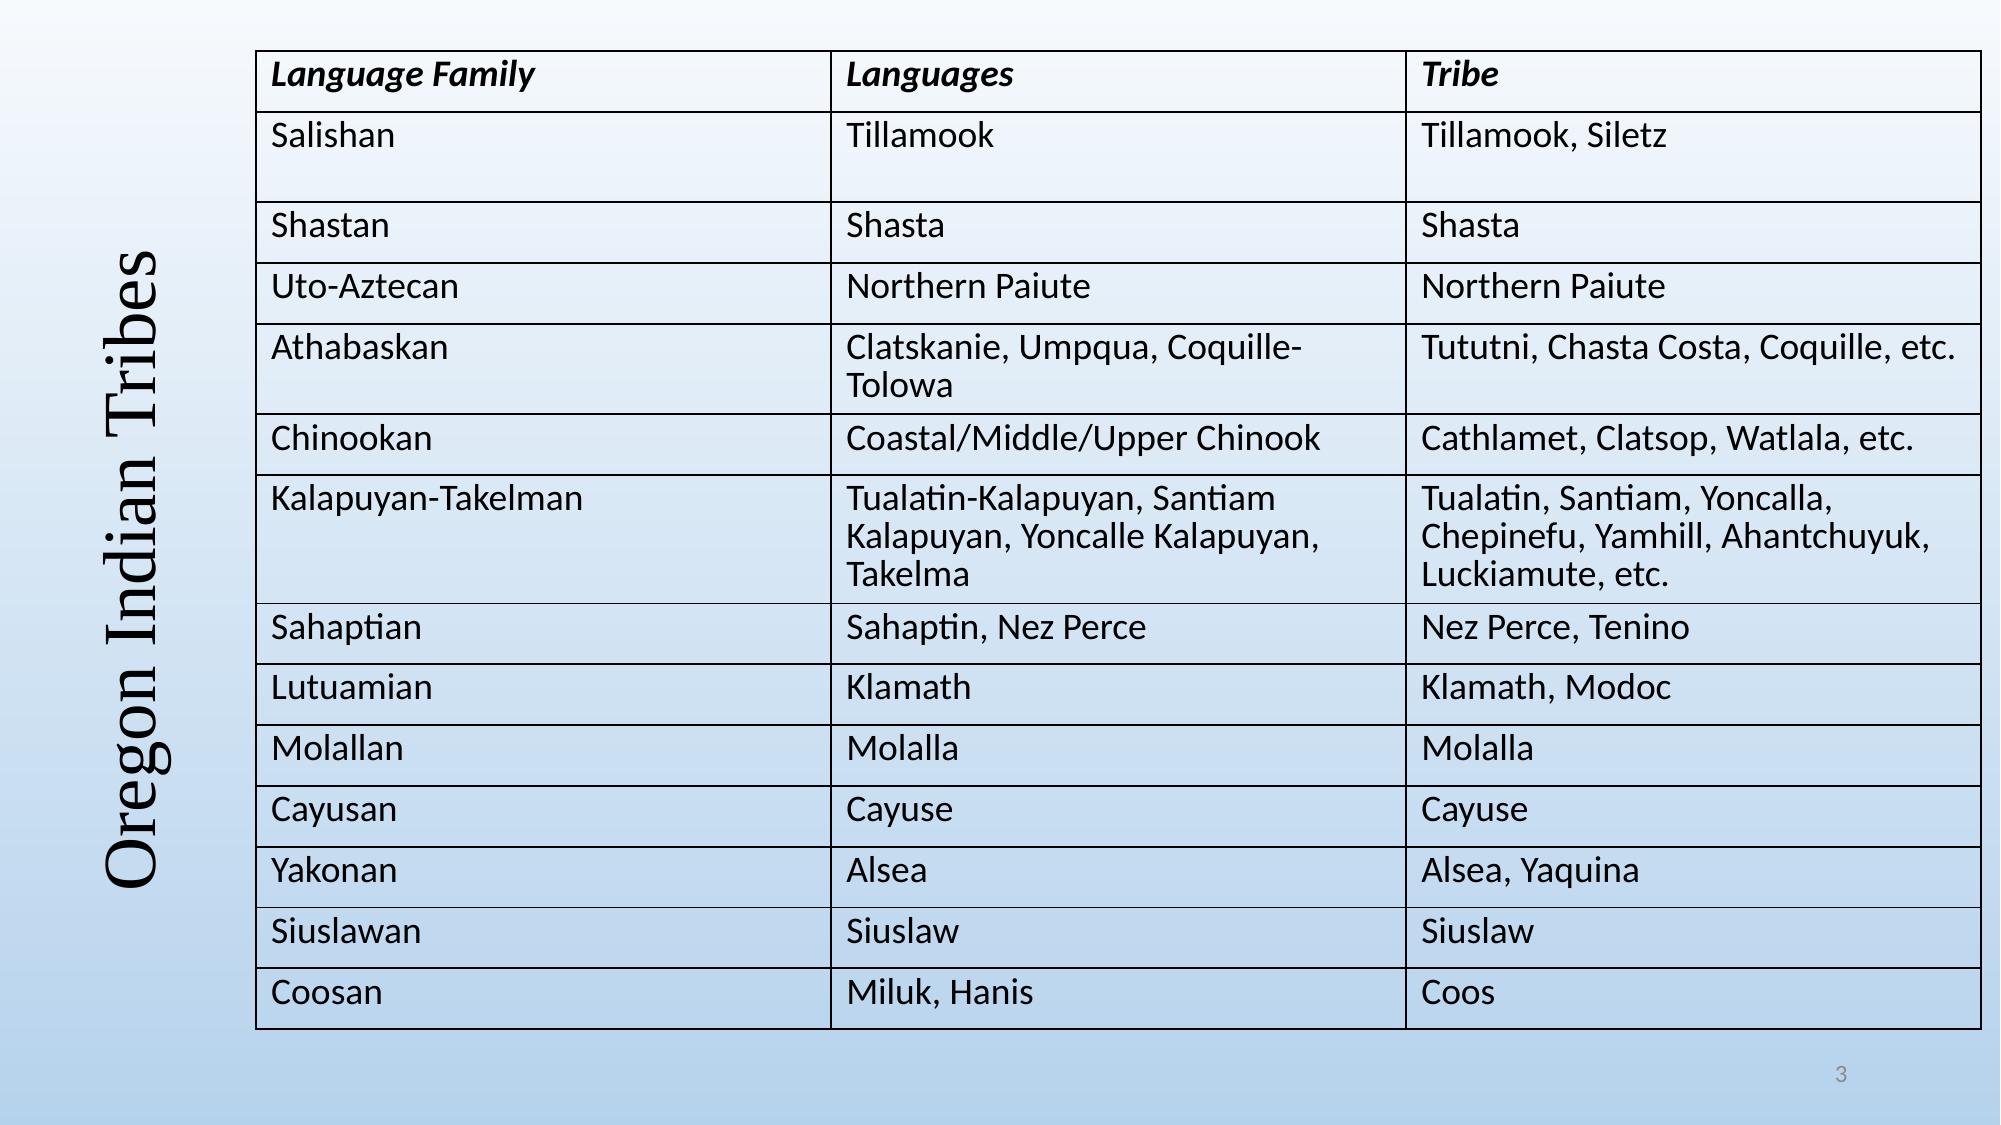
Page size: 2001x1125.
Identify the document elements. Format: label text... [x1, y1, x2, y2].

table_cell Uto-Aztecan [257, 264, 830, 323]
table_cell Salishan [257, 113, 830, 201]
table_cell Cathlamet, Clatsop, Watlala, etc. [1407, 415, 1980, 474]
table_cell Tututni, Chasta Costa, Coquille, etc. [1407, 325, 1980, 413]
table_cell Coosan [257, 969, 830, 1028]
table_header Language Family [257, 52, 830, 111]
table_cell Cayusan [257, 787, 830, 846]
table_cell Molallan [257, 726, 830, 785]
table_cell Coos [1407, 969, 1980, 1028]
table_cell Shasta [1407, 203, 1980, 262]
table_cell Northern Paiute [832, 264, 1405, 323]
table_cell Siuslaw [832, 908, 1405, 967]
table_cell Tillamook, Siletz [1407, 113, 1980, 201]
table_cell Sahaptian [257, 604, 830, 663]
table_header Tribe [1407, 52, 1980, 111]
table_cell Shastan [257, 203, 830, 262]
table_cell Yakonan [257, 848, 830, 907]
table_cell Northern Paiute [1407, 264, 1980, 323]
table_cell Molalla [1407, 726, 1980, 785]
table_cell Sahaptin, Nez Perce [832, 604, 1405, 663]
table_cell Siuslaw [1407, 908, 1980, 967]
title Oregon Indian Tribes [33, 56, 229, 1086]
table_cell Lutuamian [257, 665, 830, 724]
table_cell Tualatin, Santiam, Yoncalla, Chepinefu, Yamhill, Ahantchuyuk, Luckiamute, etc. [1407, 476, 1980, 603]
table_cell Alsea [832, 848, 1405, 907]
table_cell Athabaskan [257, 325, 830, 413]
table_cell Alsea, Yaquina [1407, 848, 1980, 907]
table_cell Coastal/Middle/Upper Chinook [832, 415, 1405, 474]
table_cell Nez Perce, Tenino [1407, 604, 1980, 663]
table_cell Siuslawan [257, 908, 830, 967]
table_cell Molalla [832, 726, 1405, 785]
table_cell Tualatin-Kalapuyan, Santiam Kalapuyan, Yoncalle Kalapuyan, Takelma [832, 476, 1405, 603]
table_cell Chinookan [257, 415, 830, 474]
table_cell Klamath [832, 665, 1405, 724]
table_cell Miluk, Hanis [832, 969, 1405, 1028]
table_cell Klamath, Modoc [1407, 665, 1980, 724]
table_cell Cayuse [1407, 787, 1980, 846]
table_cell Tillamook [832, 113, 1405, 201]
table_header Languages [832, 52, 1405, 111]
table_cell Cayuse [832, 787, 1405, 846]
table_cell Shasta [832, 203, 1405, 262]
table_cell Clatskanie, Umpqua, Coquille-Tolowa [832, 325, 1405, 413]
table_cell Kalapuyan-Takelman [257, 476, 830, 603]
